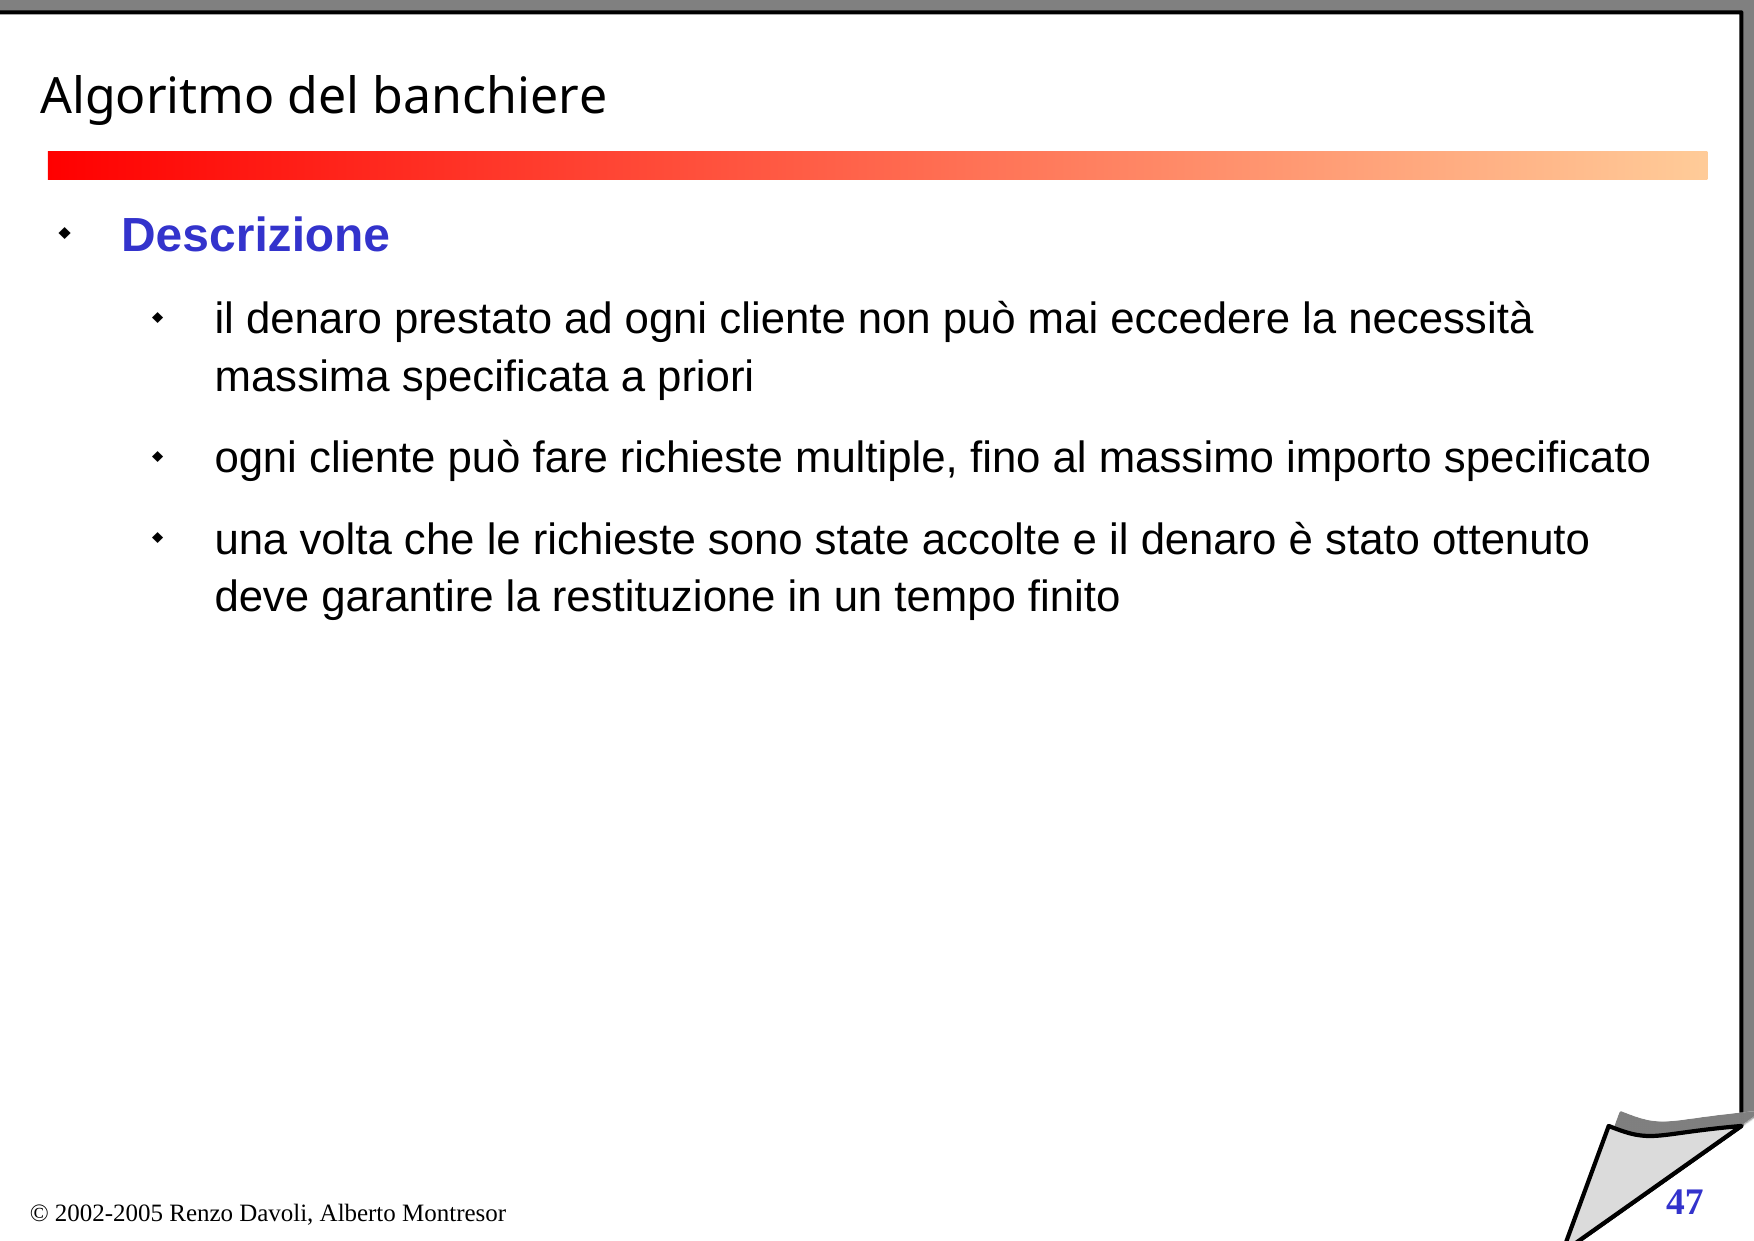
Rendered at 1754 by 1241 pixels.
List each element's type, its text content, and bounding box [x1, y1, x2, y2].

list Descrizione il denaro prestato ad ogni cliente non può mai eccedere la necessità massima specificata a priori ogni cliente può fare richieste multiple, fino al massimo importo specificato una volta che le richieste sono state accolte e il denaro è stato ottenuto deve garantire la restituzione in un tempo finito [58, 206, 1696, 815]
text_box q [750, 152, 754, 179]
title Algoritmo del banchiere [40, 49, 1714, 144]
